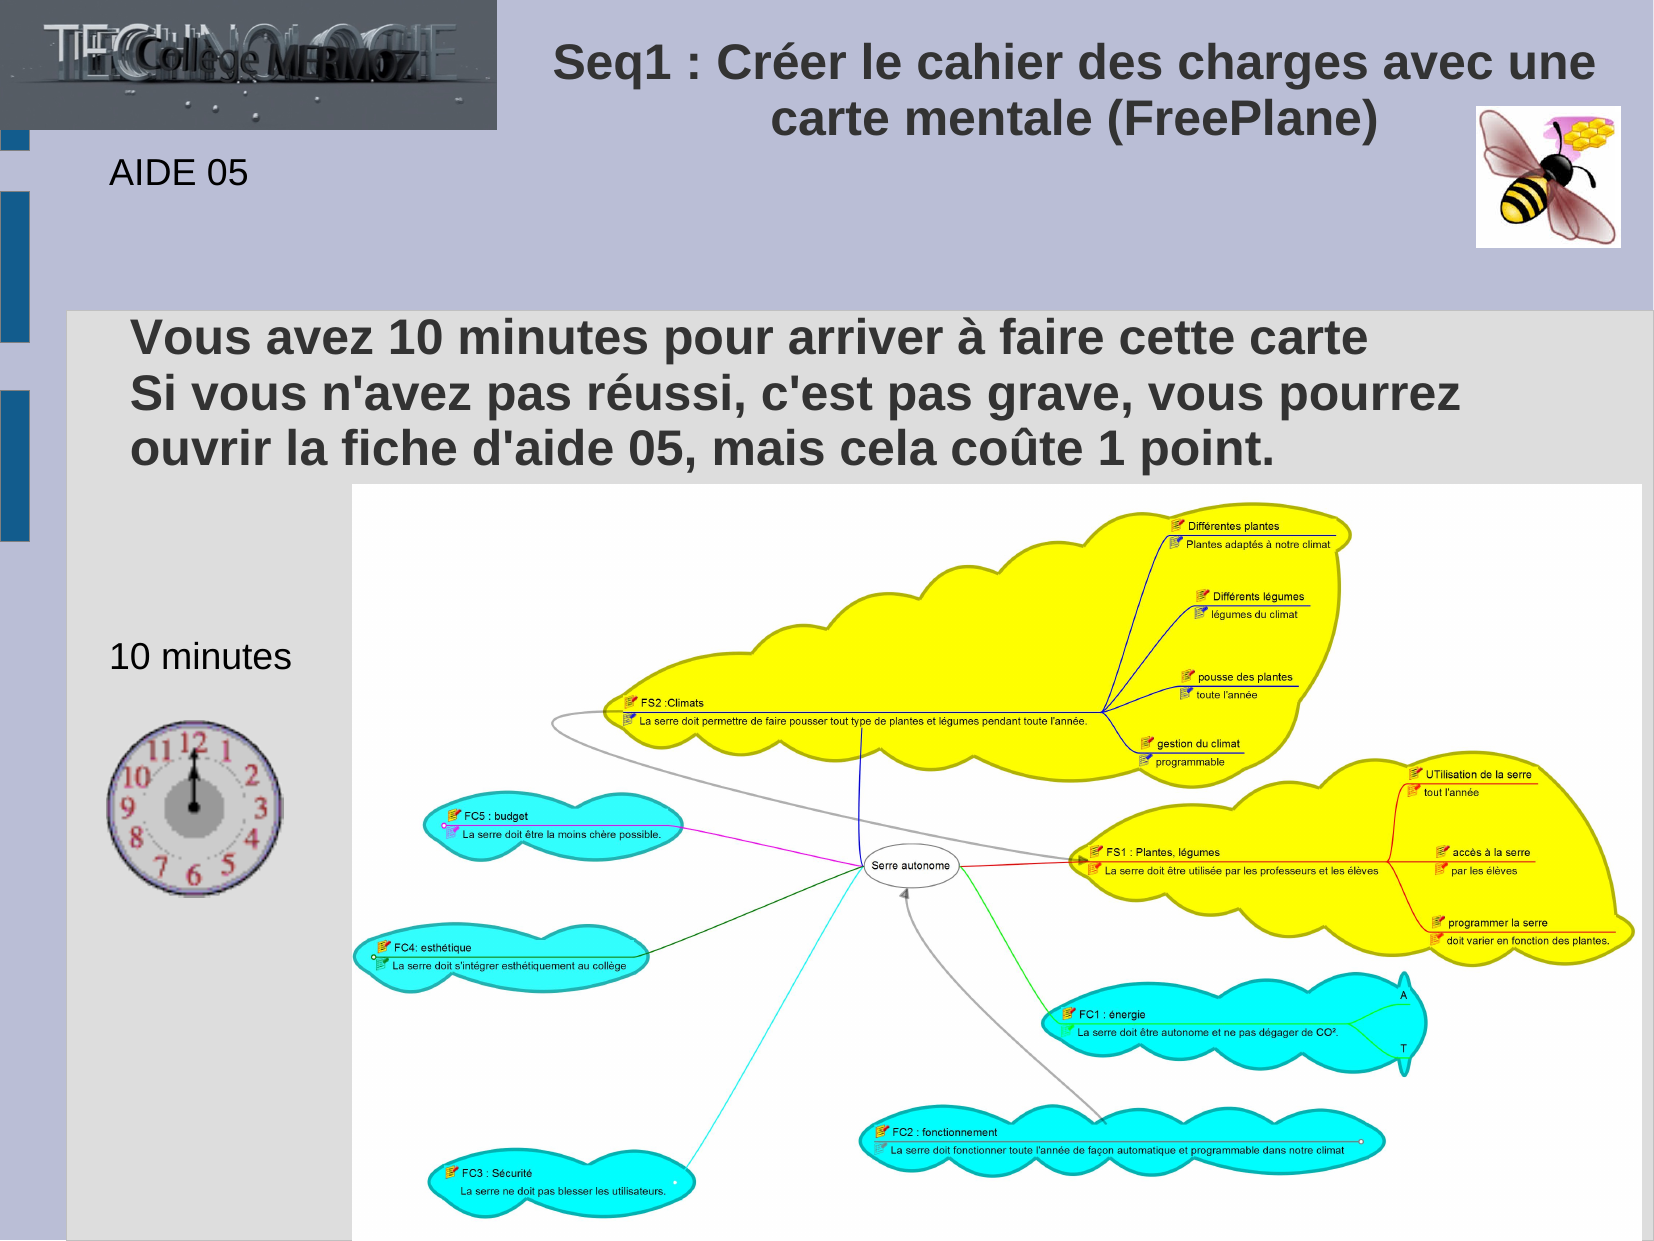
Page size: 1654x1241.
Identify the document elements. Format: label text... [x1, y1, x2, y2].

picture [0, 0, 497, 130]
title Seq1 : Créer le cahier des charges avec une carte mentale (FreePlane) [531, 11, 1619, 169]
picture [106, 720, 284, 898]
text_box 10 minutes [94, 628, 319, 686]
picture [352, 484, 1642, 1241]
title Vous avez 10 minutes pour arriver à faire cette carte Si vous n'avez pas réussi, c'est pas grave, vous pourrez ouvrir la fiche d'aide 05, mais cela coûte 1 point. [129, 307, 1524, 479]
text_box AIDE 05 [94, 143, 284, 201]
picture [1476, 106, 1621, 248]
